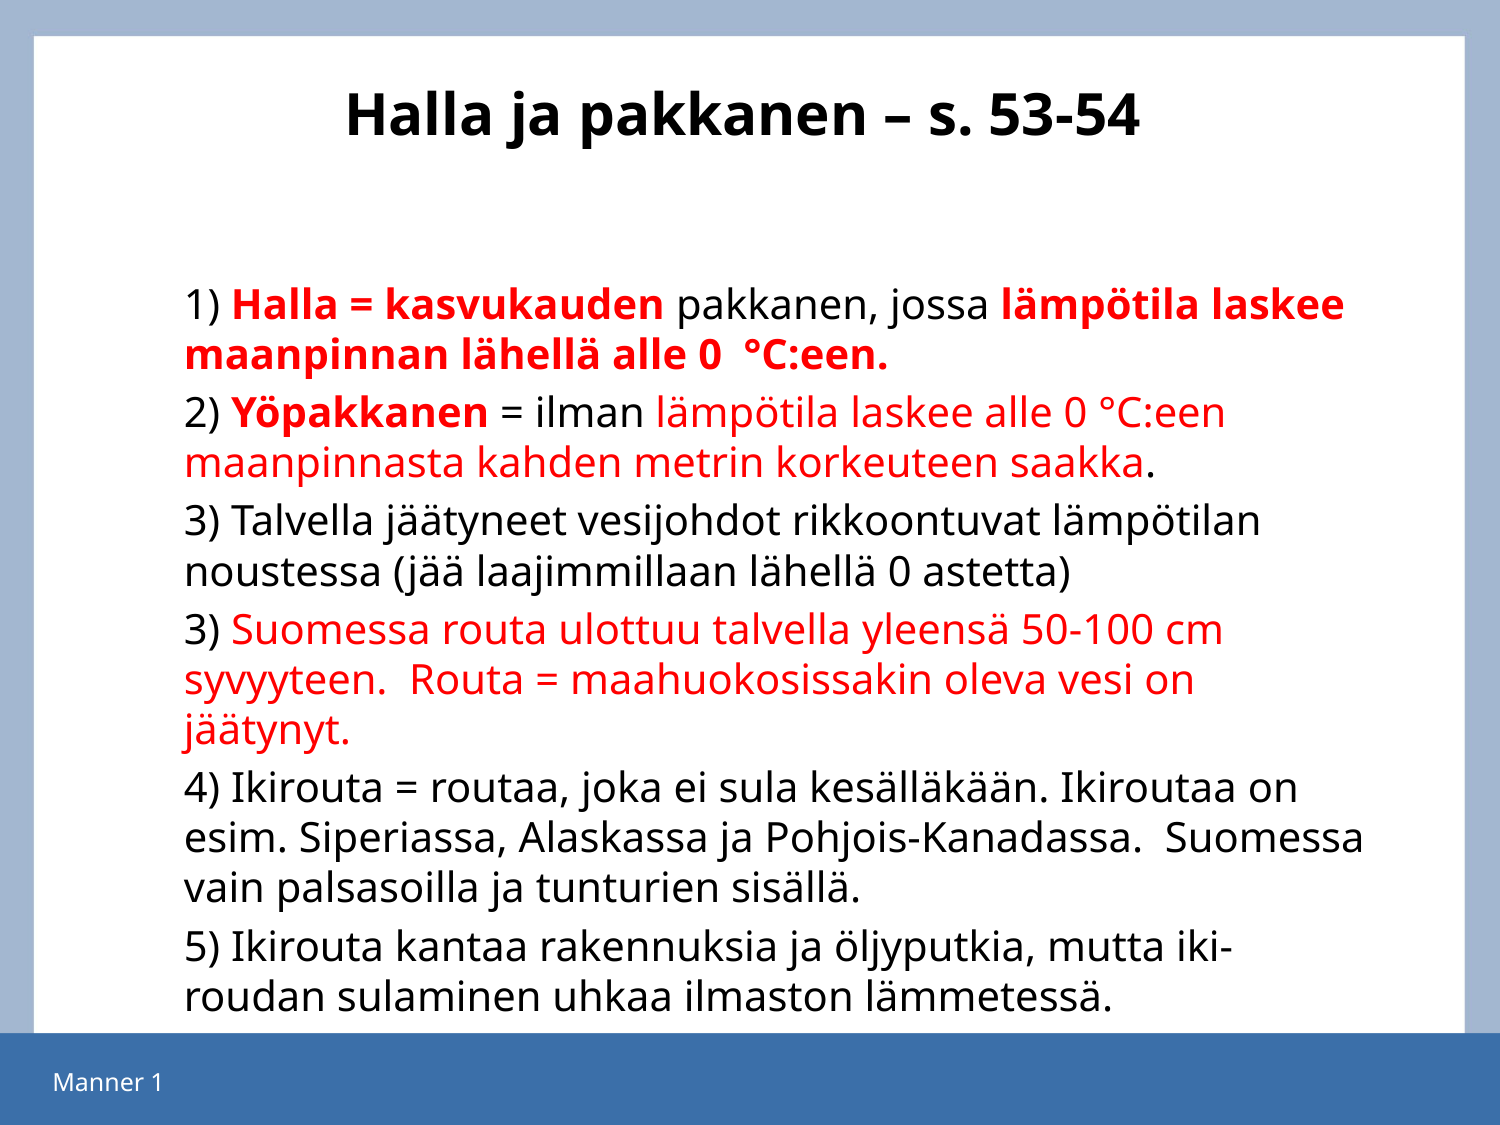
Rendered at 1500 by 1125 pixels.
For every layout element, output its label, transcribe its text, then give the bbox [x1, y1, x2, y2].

picture [0, 0, 1500, 1125]
title Halla ja pakkanen – s. 53-54 [112, 37, 1388, 188]
list 1) Halla = kasvukauden pakkanen, jossa lämpötila laskee maanpinnan lähellä alle 0 °C:een. 2) Yöpakkanen = ilman lämpötila laskee alle 0 °C:een maanpinnasta kahden metrin korkeuteen saakka. 3) Talvella jäätyneet vesijohdot rikkoontuvat lämpötilan noustessa (jää laajimmillaan lähellä 0 astetta) 3) Suomessa routa ulottuu talvella yleensä 50-100 cm syvyyteen. Routa = maahuokosissakin oleva vesi on jäätynyt. 4) Ikirouta = routaa, joka ei sula kesälläkään. Ikiroutaa on esim. Siperiassa, Alaskassa ja Pohjois-Kanadassa. Suomessa vain palsasoilla ja tunturien sisällä. 5) Ikirouta kantaa rakennuksia ja öljyputkia, mutta iki-roudan sulaminen uhkaa ilmaston lämmetessä. [112, 262, 1388, 1000]
